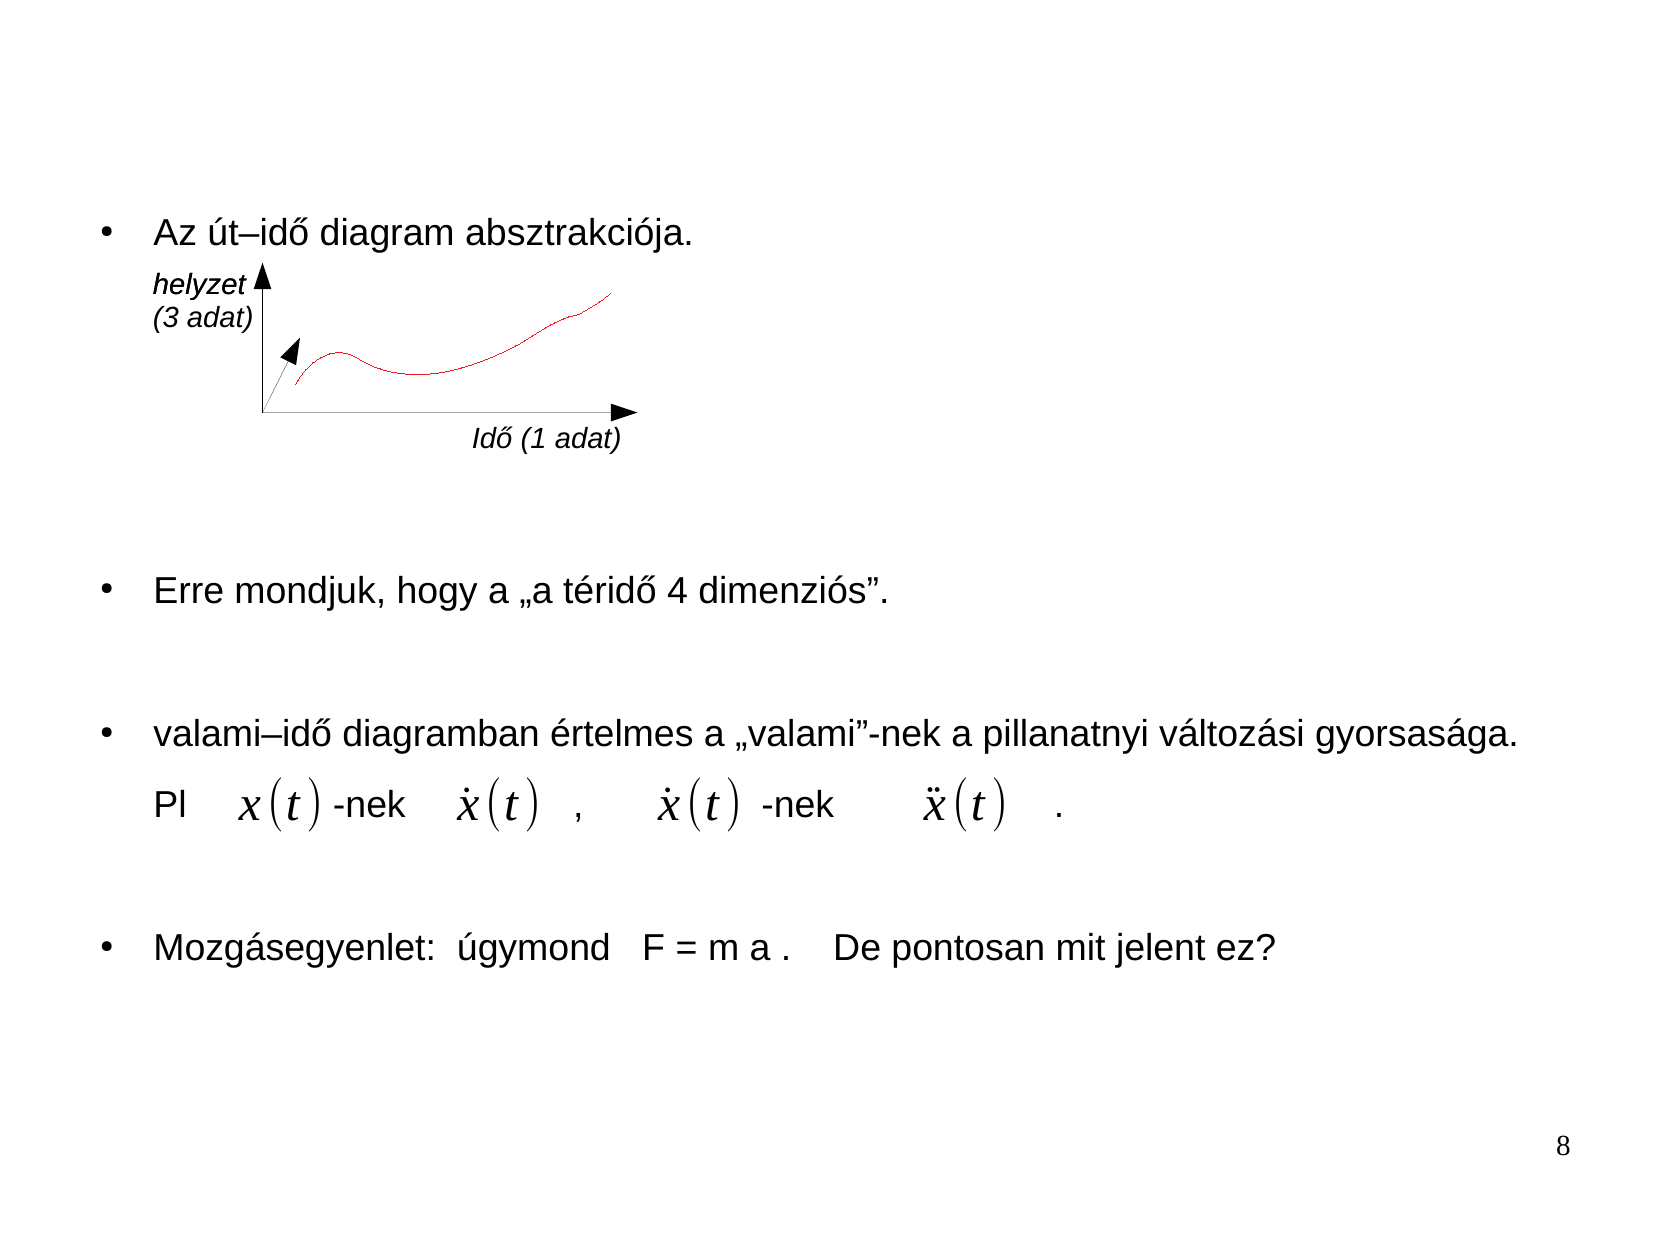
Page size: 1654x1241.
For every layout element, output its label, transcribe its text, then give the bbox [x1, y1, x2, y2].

chart [229, 775, 329, 836]
list Az út–idő diagram absztrakciója. Erre mondjuk, hogy a „a téridő 4 dimenziós”. valami–idő diagramban értelmes a „valami”-nek a pillanatnyi változási gyorsasága. Pl -nek , -nek . Mozgásegyenlet: úgymond F = m a . De pontosan mit jelent ez? [82, 126, 1571, 1131]
chart [914, 775, 1014, 836]
text_box Idő (1 adat) [457, 414, 637, 462]
chart [648, 775, 748, 836]
text_box helyzet (3 adat) [138, 260, 269, 342]
text_box helyzet [138, 260, 261, 309]
chart [447, 775, 547, 836]
